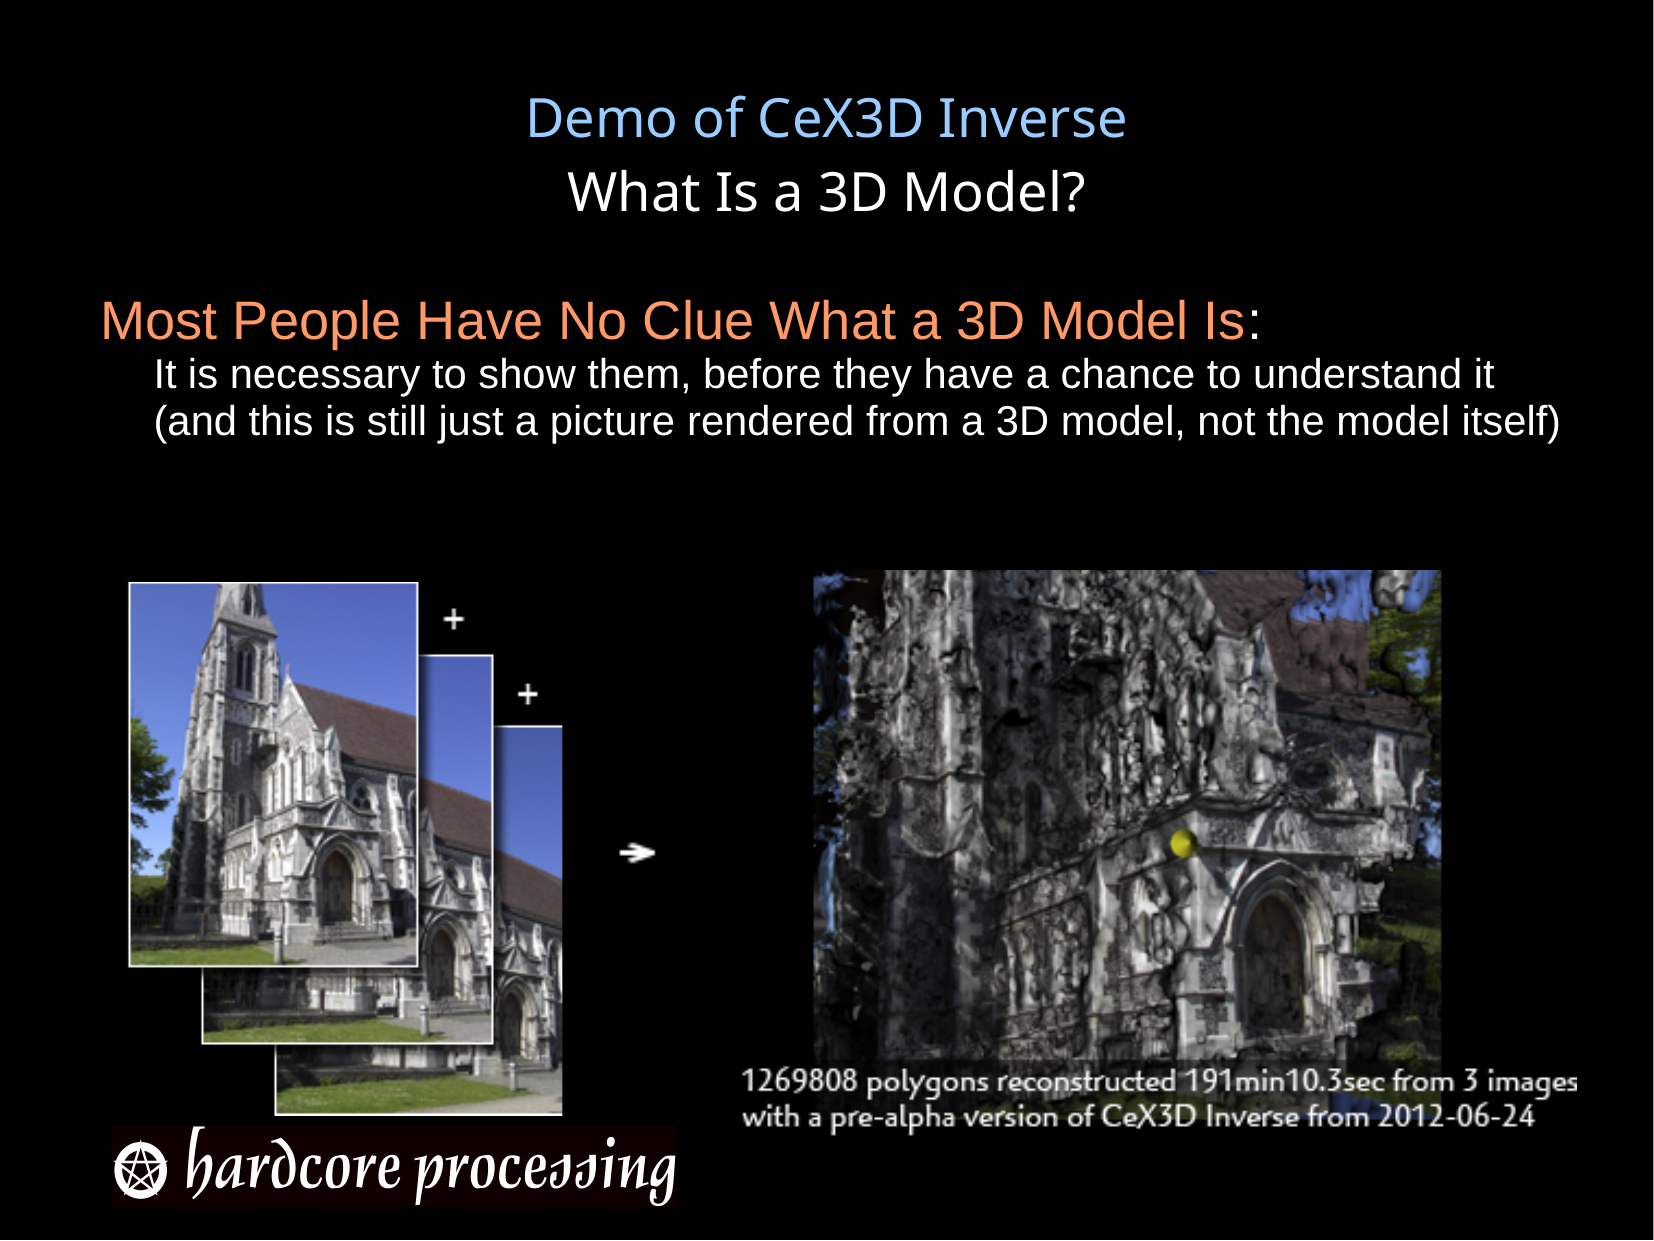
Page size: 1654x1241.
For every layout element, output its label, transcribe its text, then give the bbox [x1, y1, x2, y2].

chart [600, 450, 1654, 1153]
picture [112, 1125, 676, 1207]
chart [82, 579, 563, 1126]
list Most People Have No Clue What a 3D Model Is: It is necessary to show them, before they have a chance to understand it (and this is still just a picture rendered from a 3D model, not the model itself) [82, 290, 1571, 681]
title Demo of CeX3D Inverse What Is a 3D Model? [82, 49, 1571, 257]
